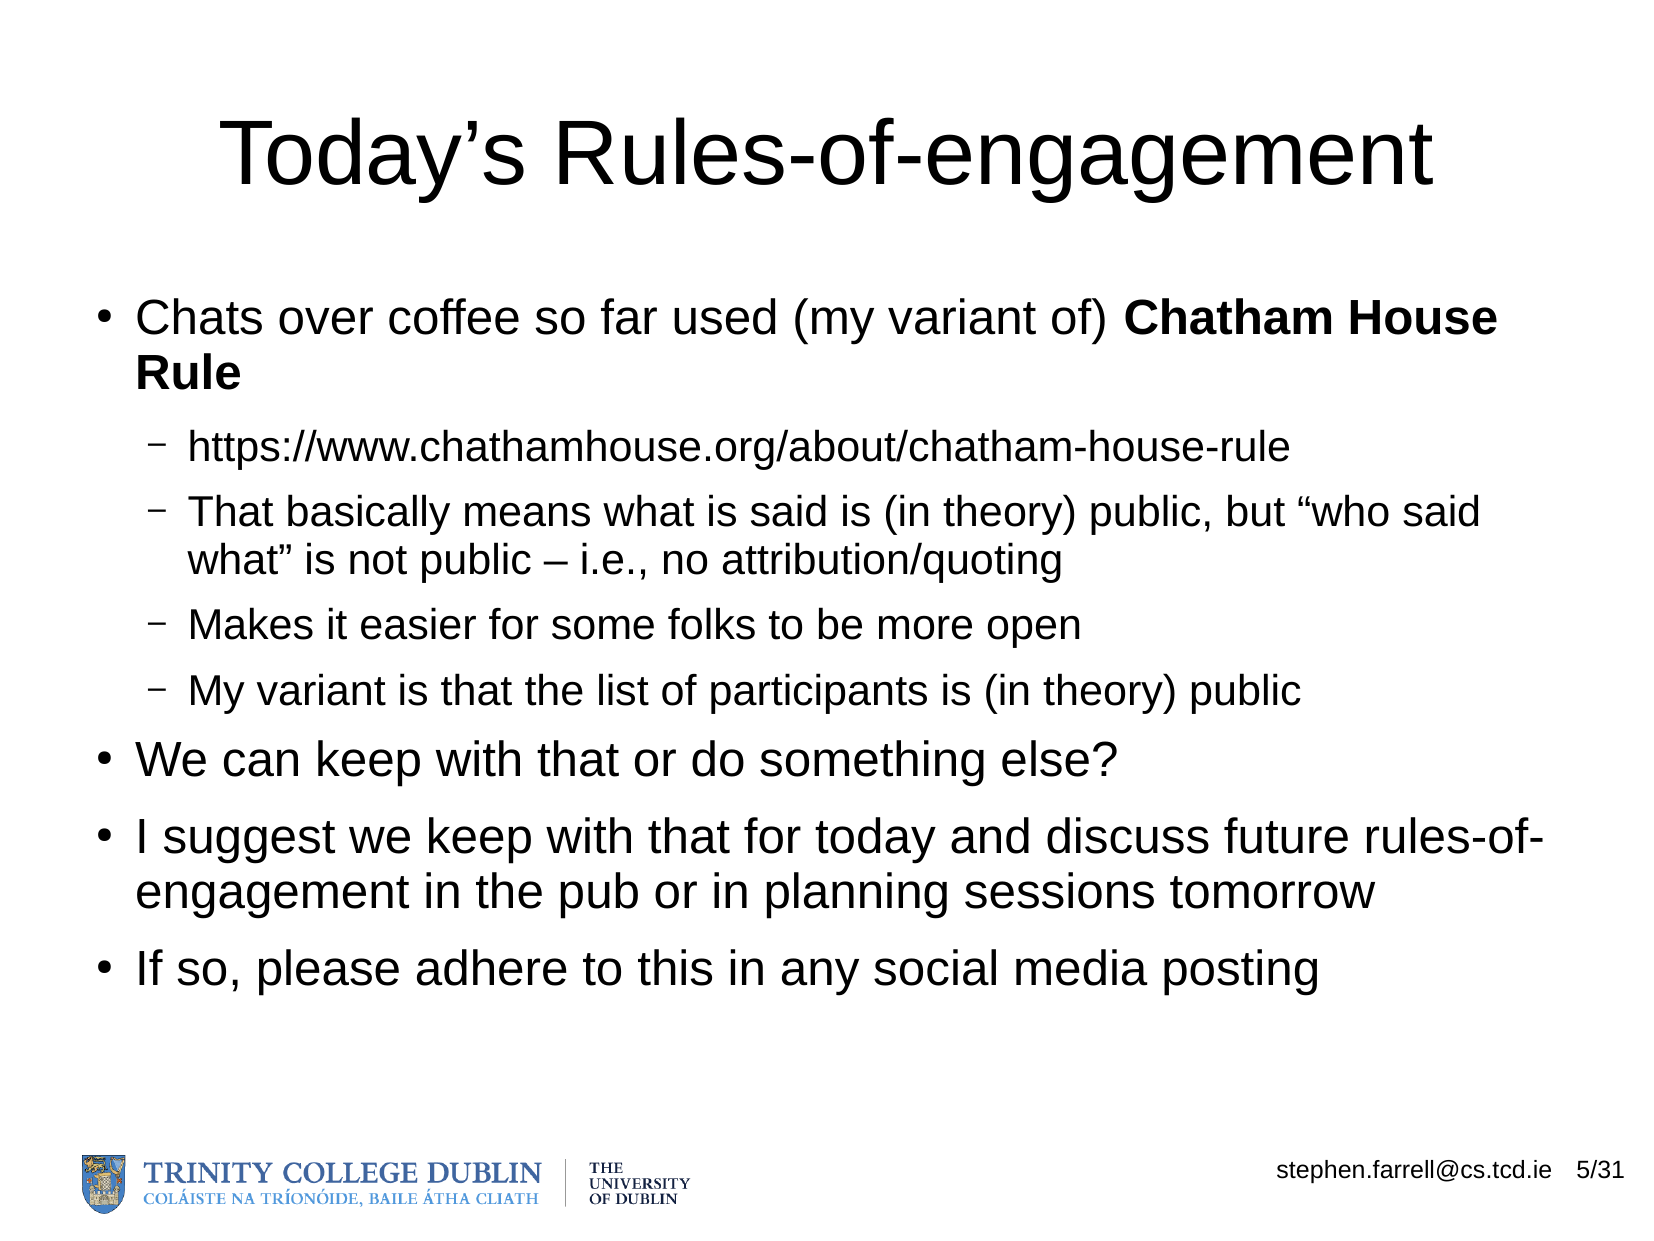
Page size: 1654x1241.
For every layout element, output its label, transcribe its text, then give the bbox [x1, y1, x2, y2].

title Today’s Rules-of-engagement [82, 49, 1571, 257]
picture [82, 1155, 694, 1214]
list Chats over coffee so far used (my variant of) Chatham House Rule https://www.chathamhouse.org/about/chatham-house-rule That basically means what is said is (in theory) public, but “who said what” is not public – i.e., no attribution/quoting Makes it easier for some folks to be more open My variant is that the list of participants is (in theory) public We can keep with that or do something else? I suggest we keep with that for today and discuss future rules-of-engagement in the pub or in planning sessions tomorrow If so, please adhere to this in any social media posting [82, 290, 1571, 1010]
